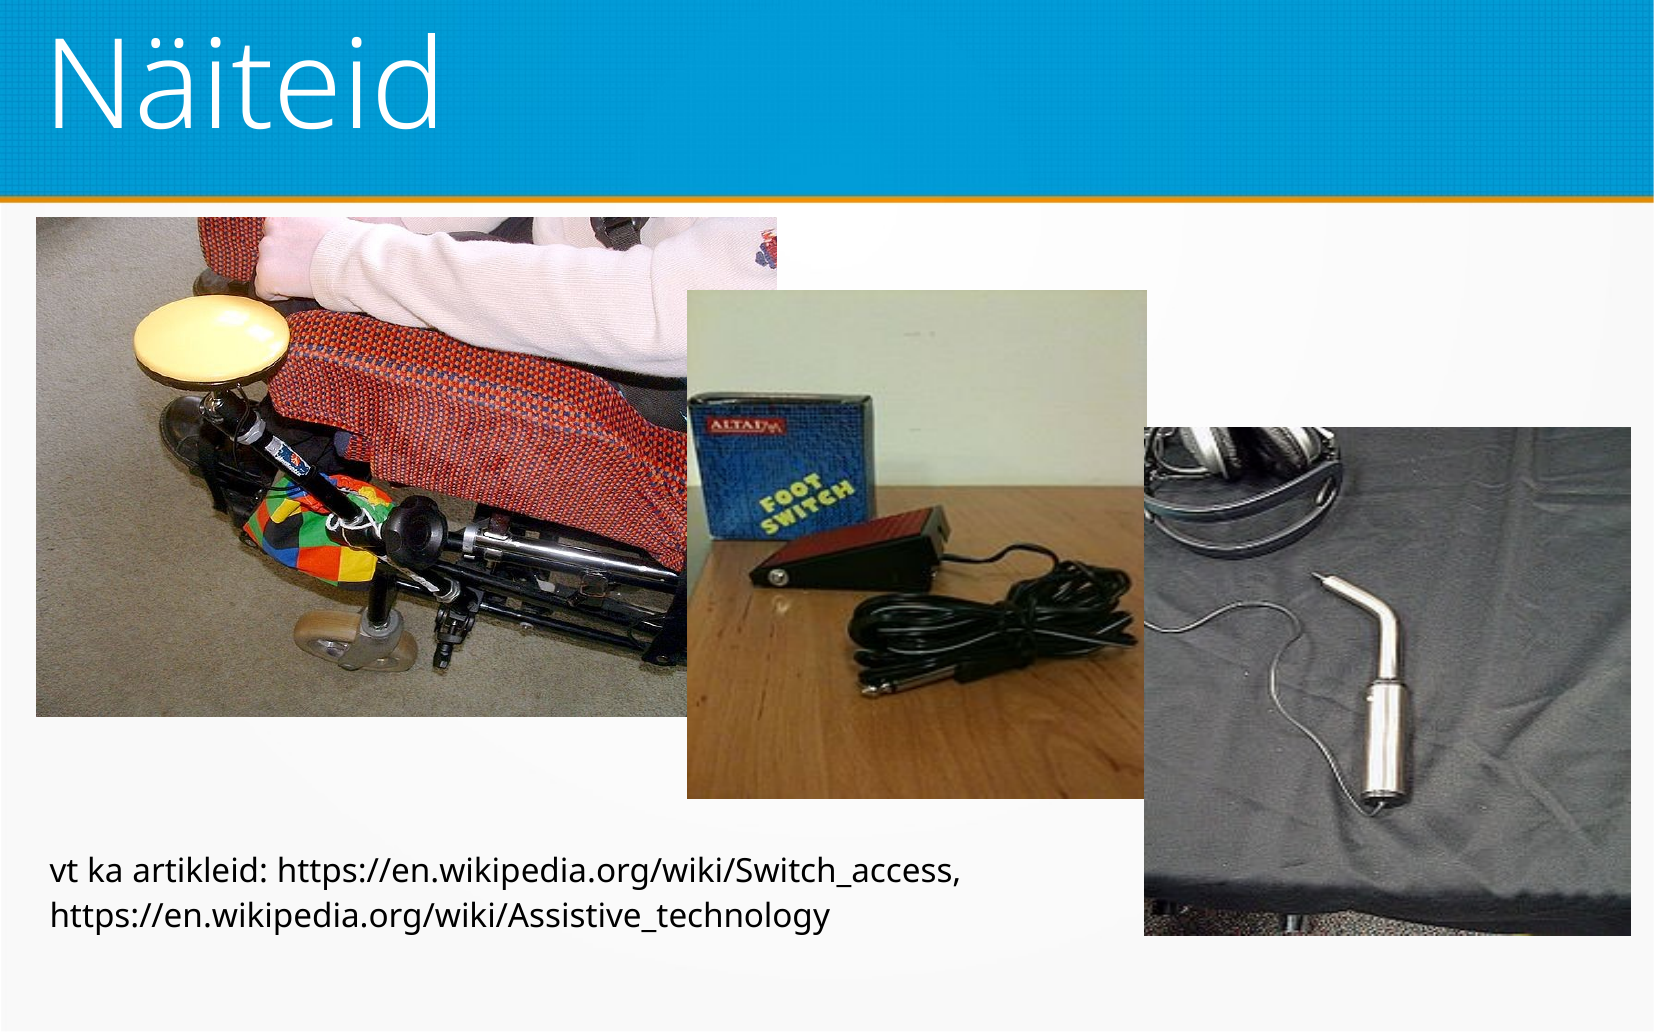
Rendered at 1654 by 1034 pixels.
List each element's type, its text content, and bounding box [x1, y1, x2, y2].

picture [0, 195, 1654, 1034]
text_box vt ka artikleid: https://en.wikipedia.org/wiki/Switch_access, https://en.wikipedia.org/wiki/Assistive_technology [43, 833, 1397, 952]
title Näiteid [43, 0, 1619, 166]
